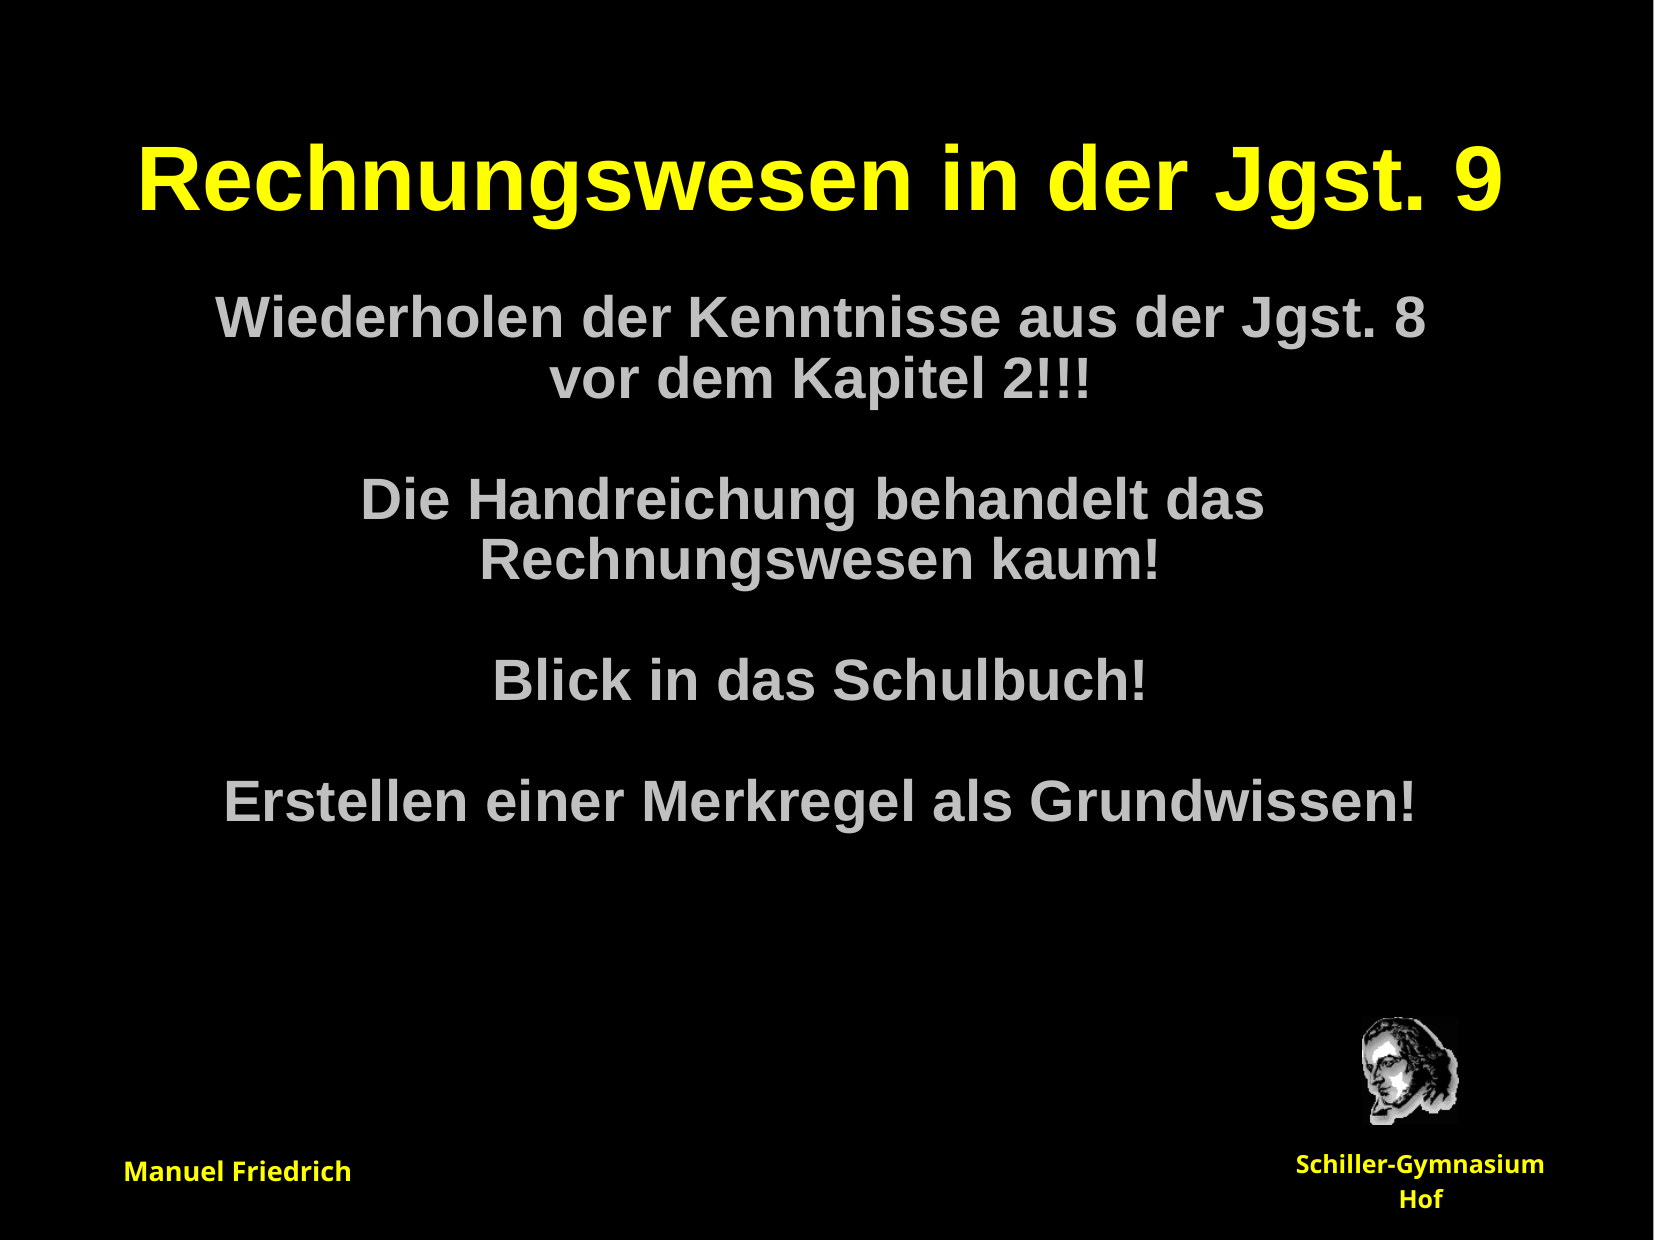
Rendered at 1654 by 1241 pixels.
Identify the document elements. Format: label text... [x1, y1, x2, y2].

text_box Rechnungswesen in der Jgst. 9 Wiederholen der Kenntnisse aus der Jgst. 8 vor dem Kapitel 2!!! Die Handreichung behandelt das Rechnungswesen kaum! Blick in das Schulbuch! Erstellen einer Merkregel als Grundwissen! [136, 133, 1507, 955]
text_box Manuel Friedrich [123, 1151, 353, 1191]
picture [1362, 1017, 1459, 1126]
text_box Schiller-Gymnasium Hof [1295, 1145, 1546, 1216]
